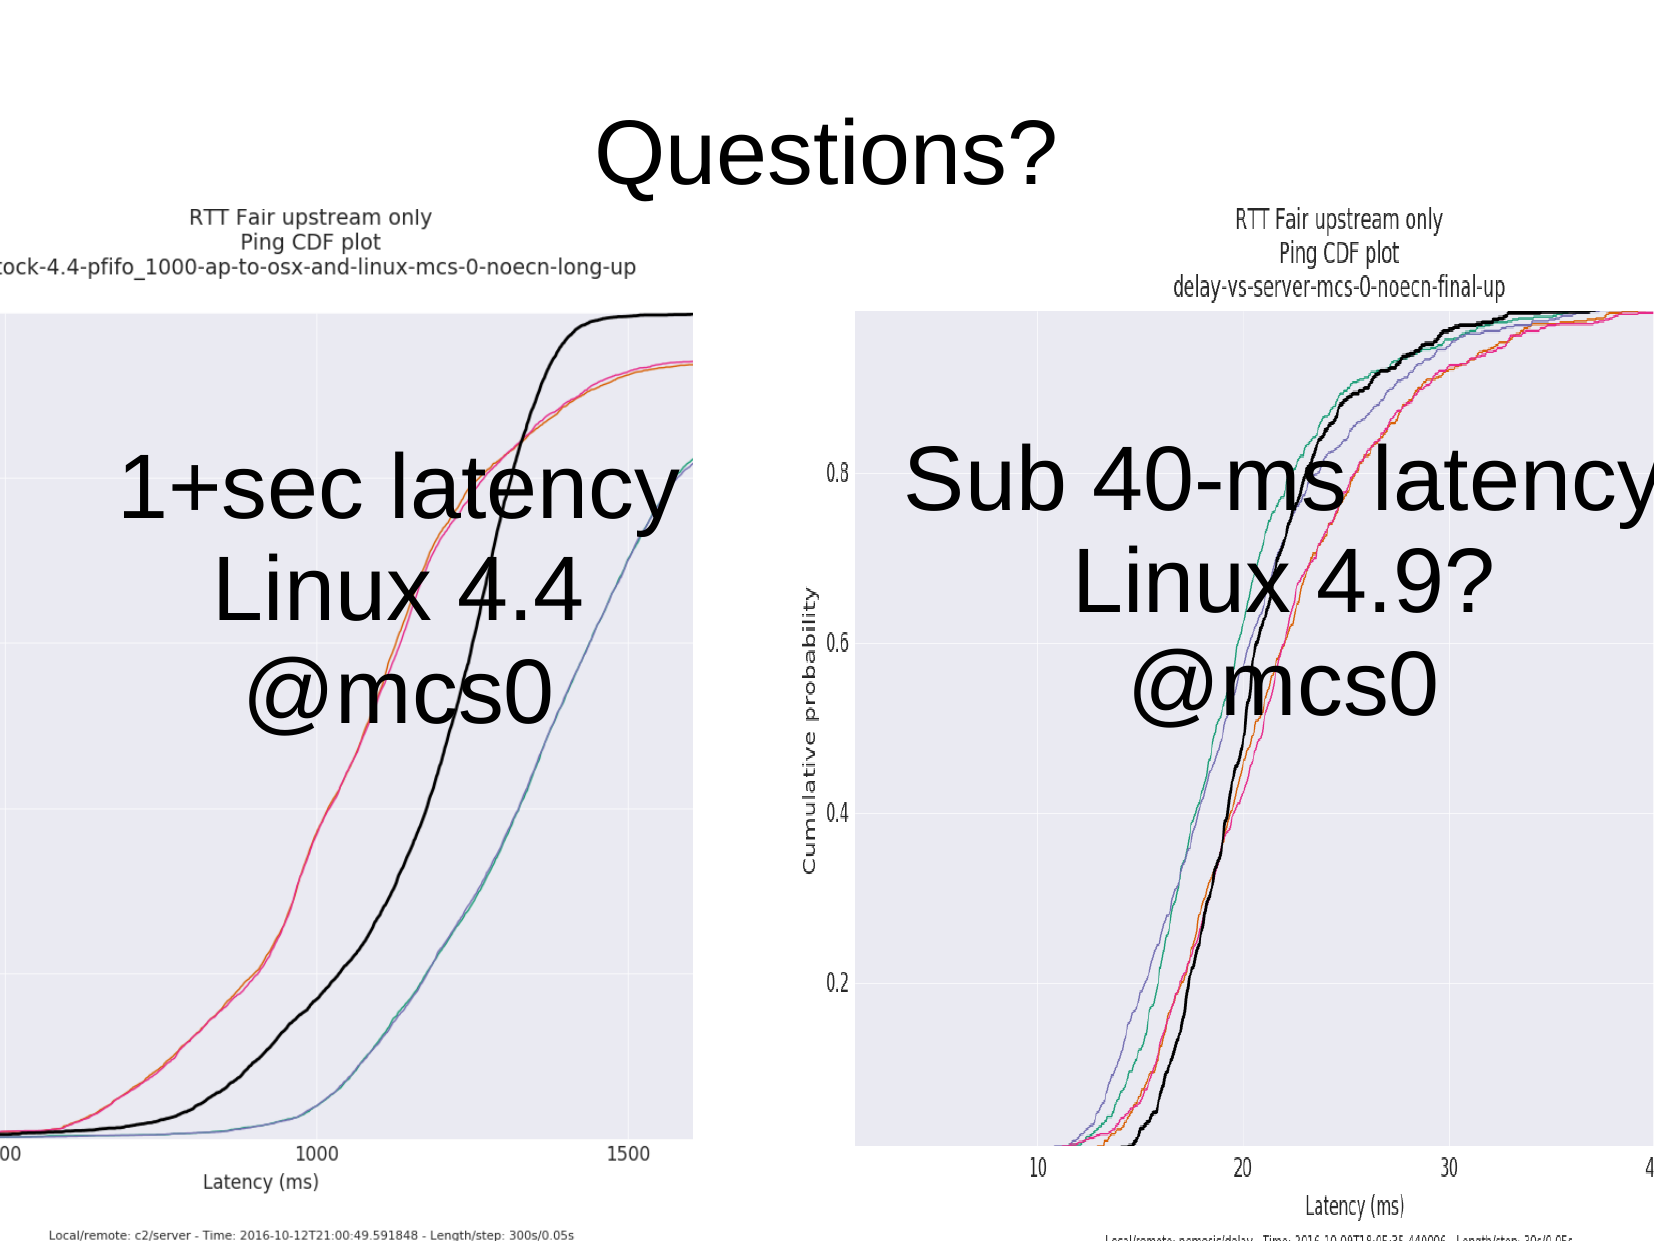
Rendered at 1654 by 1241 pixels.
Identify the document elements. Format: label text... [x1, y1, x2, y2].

title 1+sec latency Linux 4.4 @mcs0 [0, 435, 1144, 743]
picture [0, 736, 1654, 1241]
title Sub 40-ms latency Linux 4.9? @mcs0 [540, 427, 1654, 736]
picture [0, 207, 1654, 435]
title Questions? [82, 49, 1571, 209]
